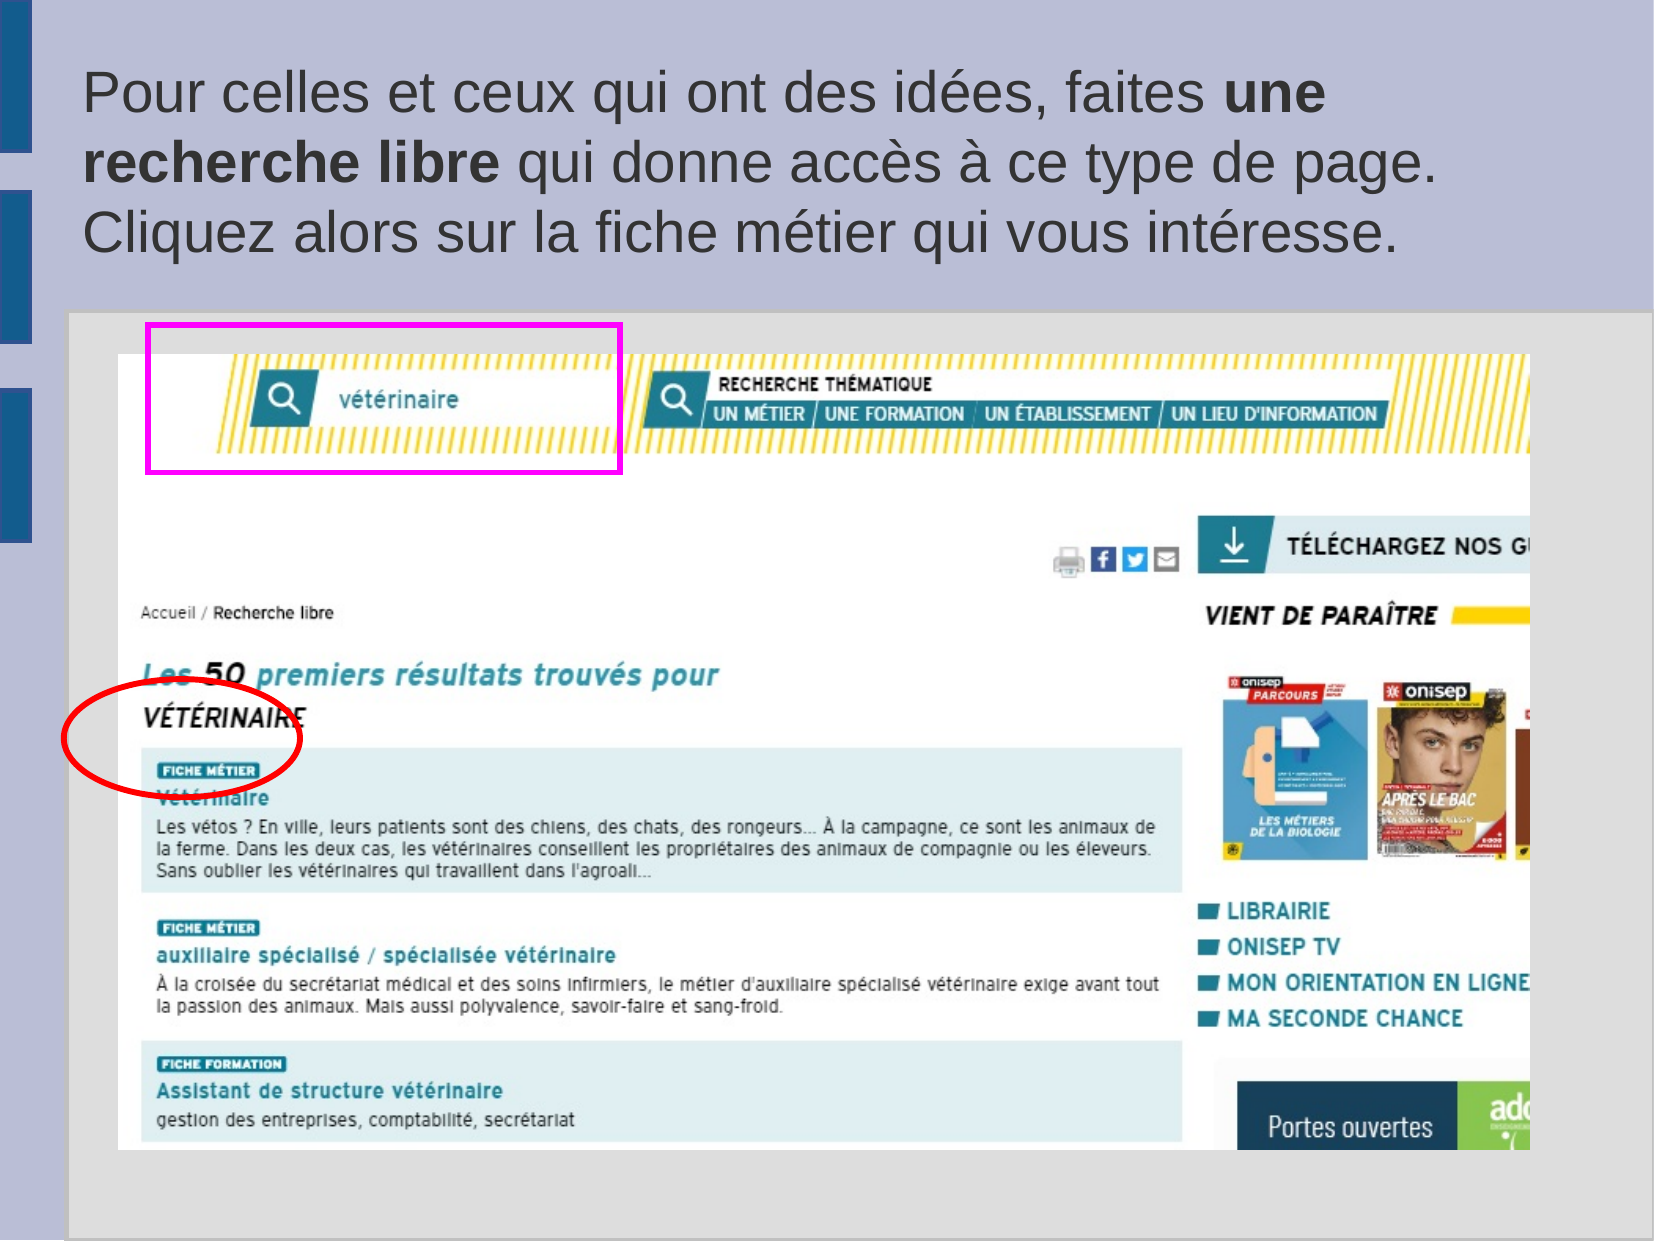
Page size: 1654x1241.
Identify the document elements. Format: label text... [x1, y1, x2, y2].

picture [118, 354, 1530, 1150]
picture [118, 683, 296, 794]
picture [151, 354, 617, 470]
title Pour celles et ceux qui ont des idées, faites une recherche libre qui donne accès à ce type de page. Cliquez alors sur la fiche métier qui vous intéresse. [82, 54, 1571, 252]
